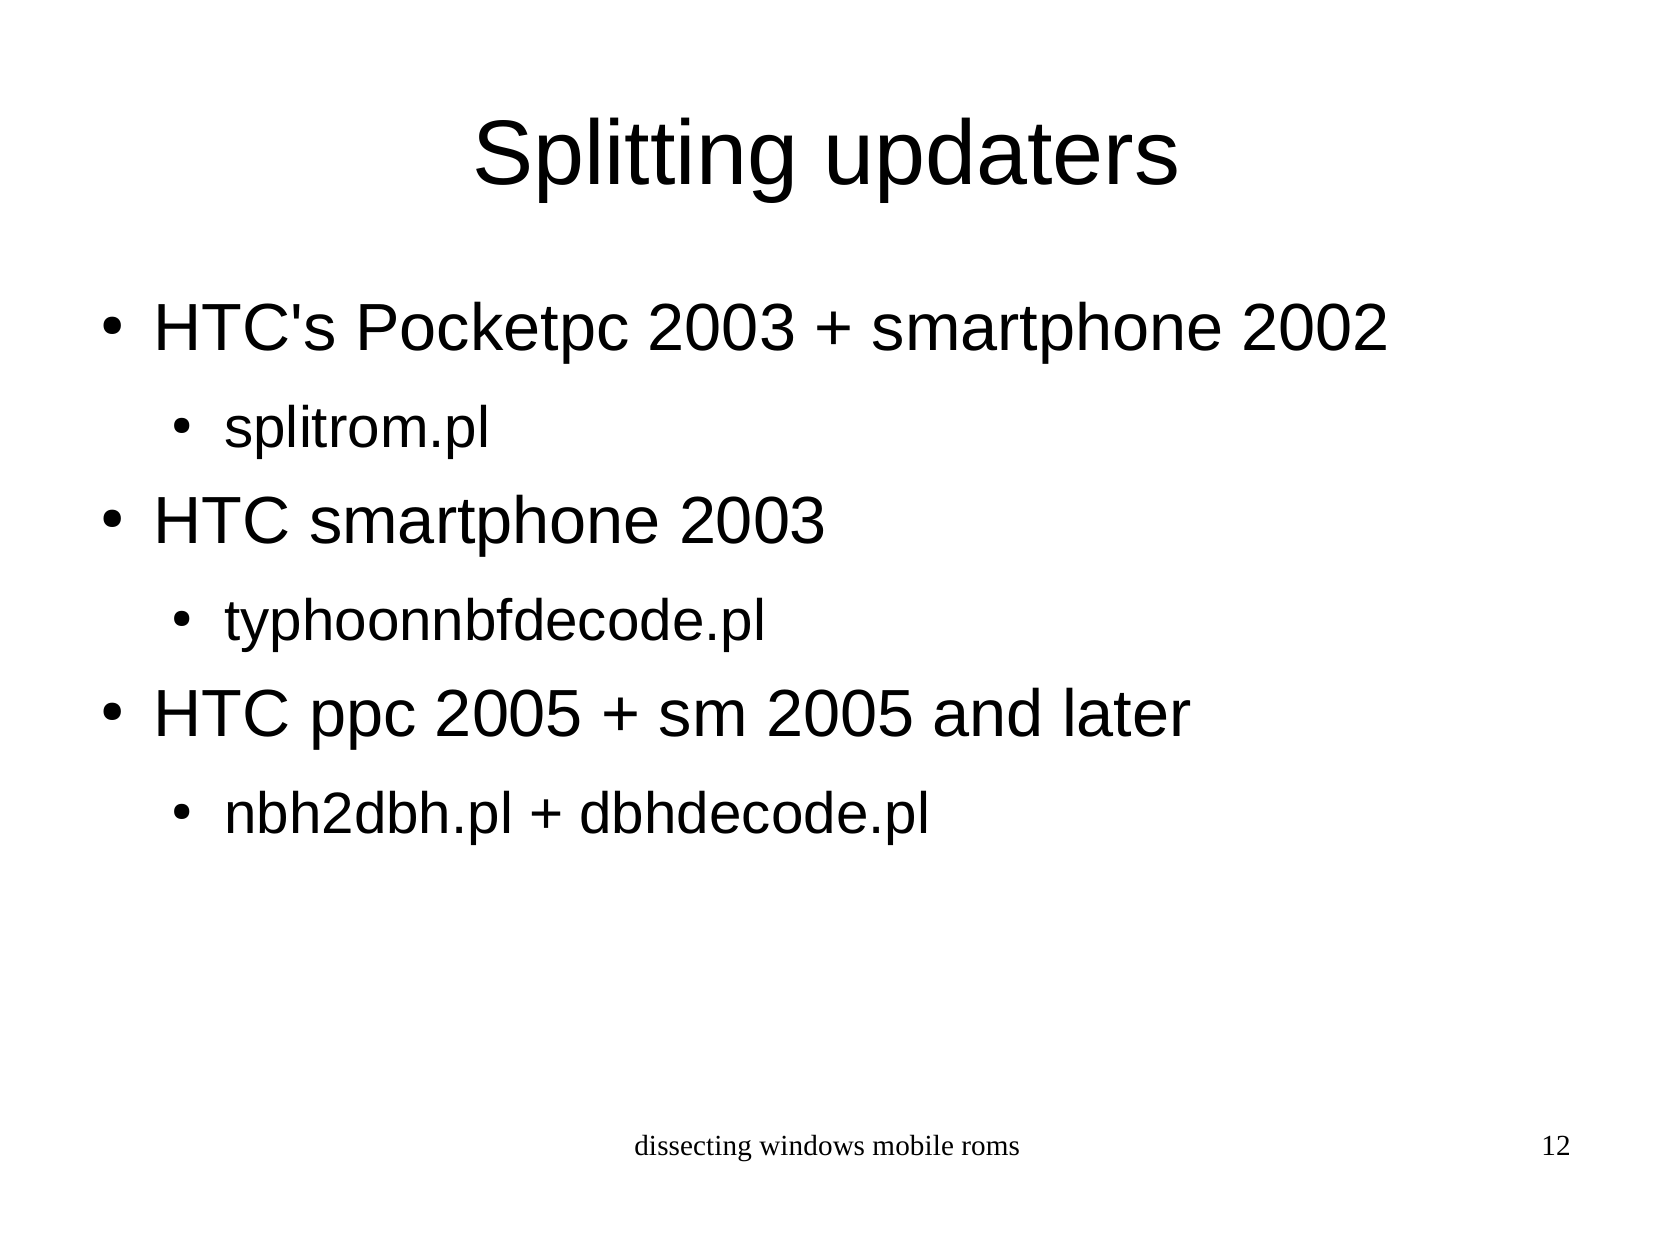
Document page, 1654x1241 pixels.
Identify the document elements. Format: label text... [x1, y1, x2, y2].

title Splitting updaters [82, 49, 1571, 257]
list HTC's Pocketpc 2003 + smartphone 2002 splitrom.pl HTC smartphone 2003 typhoonnbfdecode.pl HTC ppc 2005 + sm 2005 and later nbh2dbh.pl + dbhdecode.pl [82, 290, 1571, 1094]
